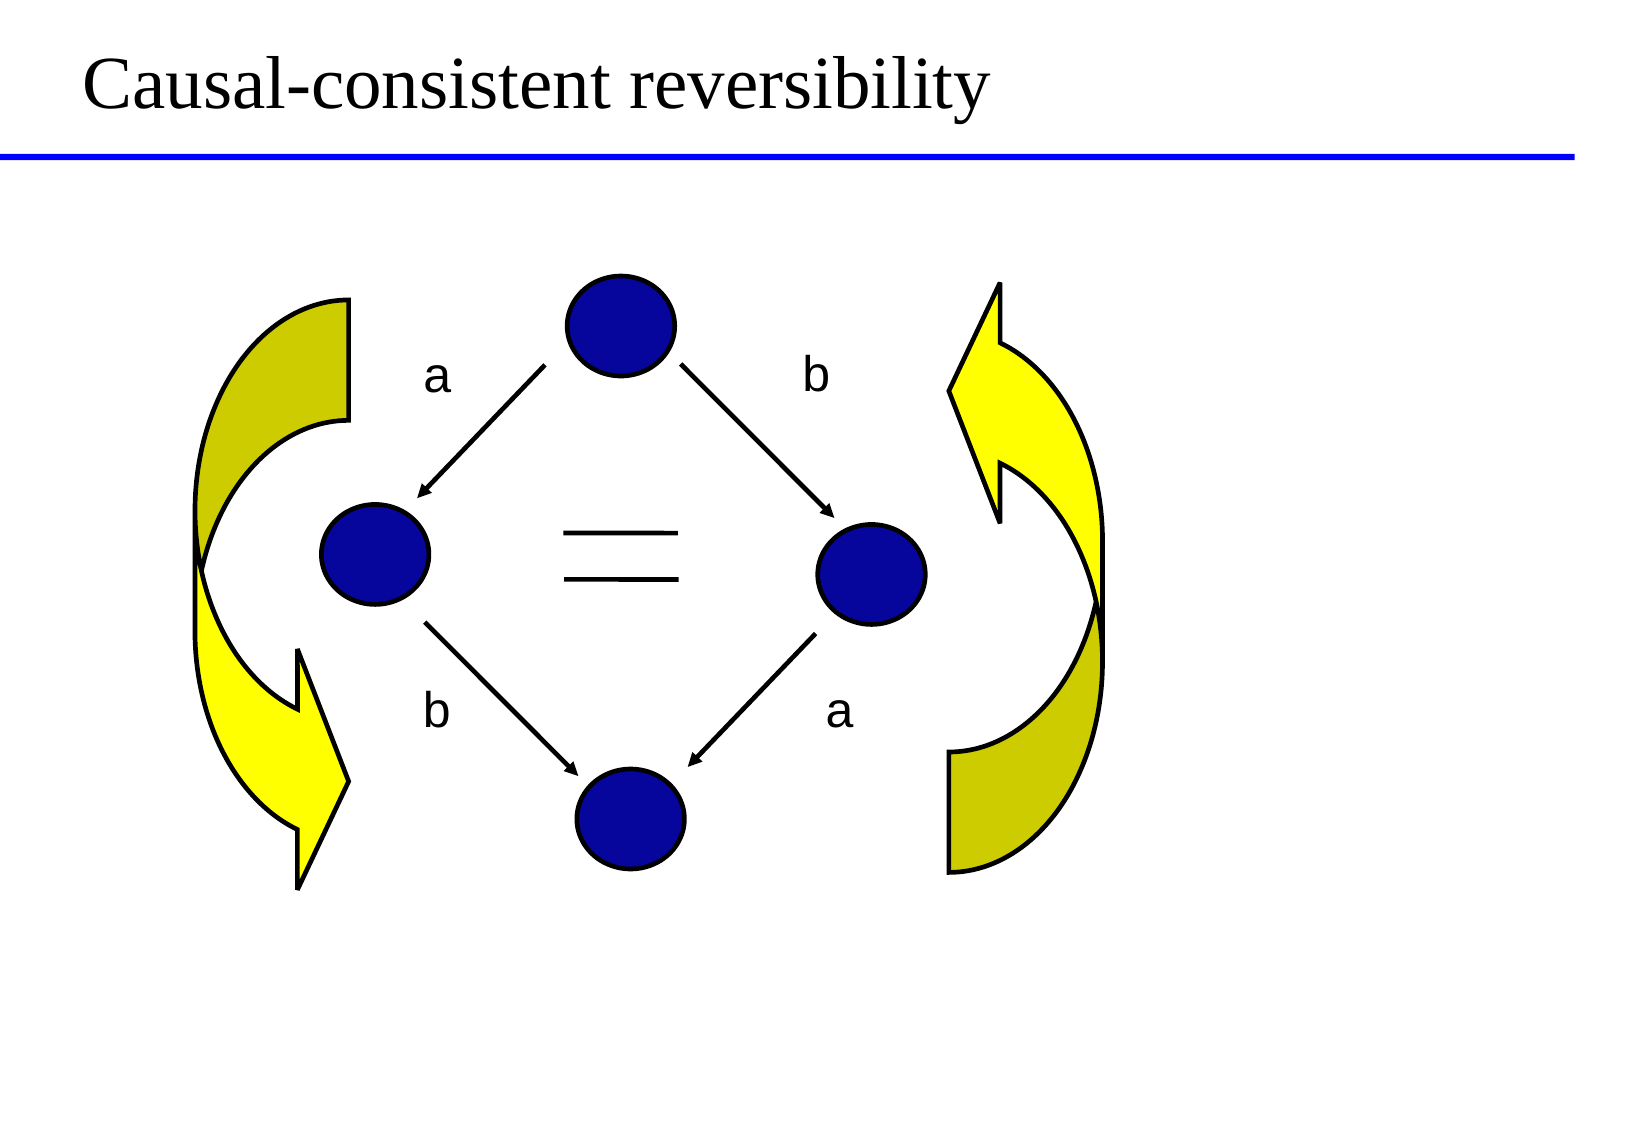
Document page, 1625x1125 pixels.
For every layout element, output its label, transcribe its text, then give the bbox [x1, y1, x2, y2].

text_box [567, 276, 675, 377]
text_box b [351, 670, 522, 746]
text_box [948, 282, 1103, 873]
text_box b [731, 334, 901, 410]
text_box [321, 504, 429, 605]
text_box [194, 299, 349, 890]
title Causal-consistent reversibility [67, 27, 1544, 131]
text_box a [352, 334, 522, 410]
text_box [576, 769, 685, 869]
text_box a [754, 669, 925, 745]
text_box [817, 524, 926, 625]
